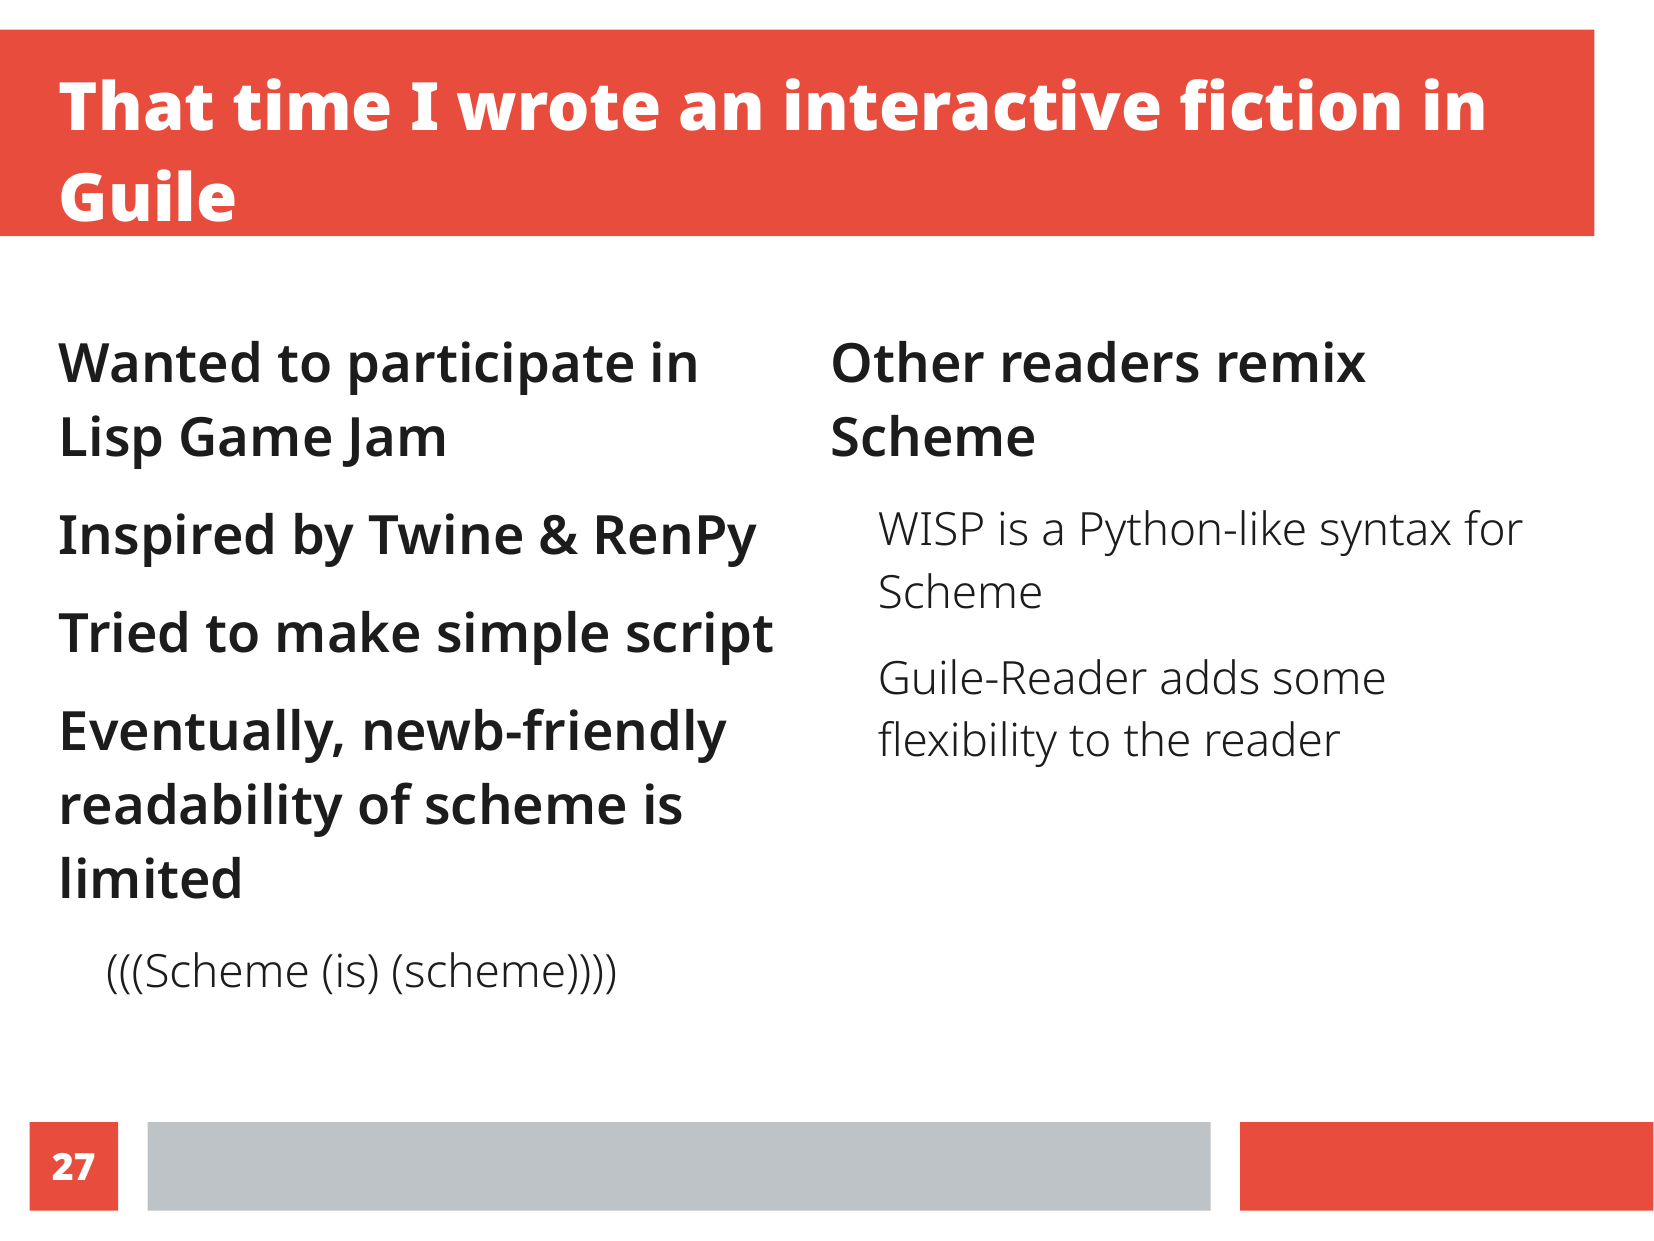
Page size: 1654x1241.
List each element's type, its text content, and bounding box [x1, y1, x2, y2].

title That time I wrote an interactive fiction in Guile [59, 59, 1595, 207]
list Wanted to participate in Lisp Game Jam Inspired by Twine & RenPy Tried to make simple script Eventually, newb-friendly readability of scheme is limited (((Scheme (is) (scheme)))) [59, 324, 794, 1093]
list Other readers remix Scheme WISP is a Python-like syntax for Scheme Guile-Reader adds some flexibility to the reader [830, 324, 1566, 1093]
